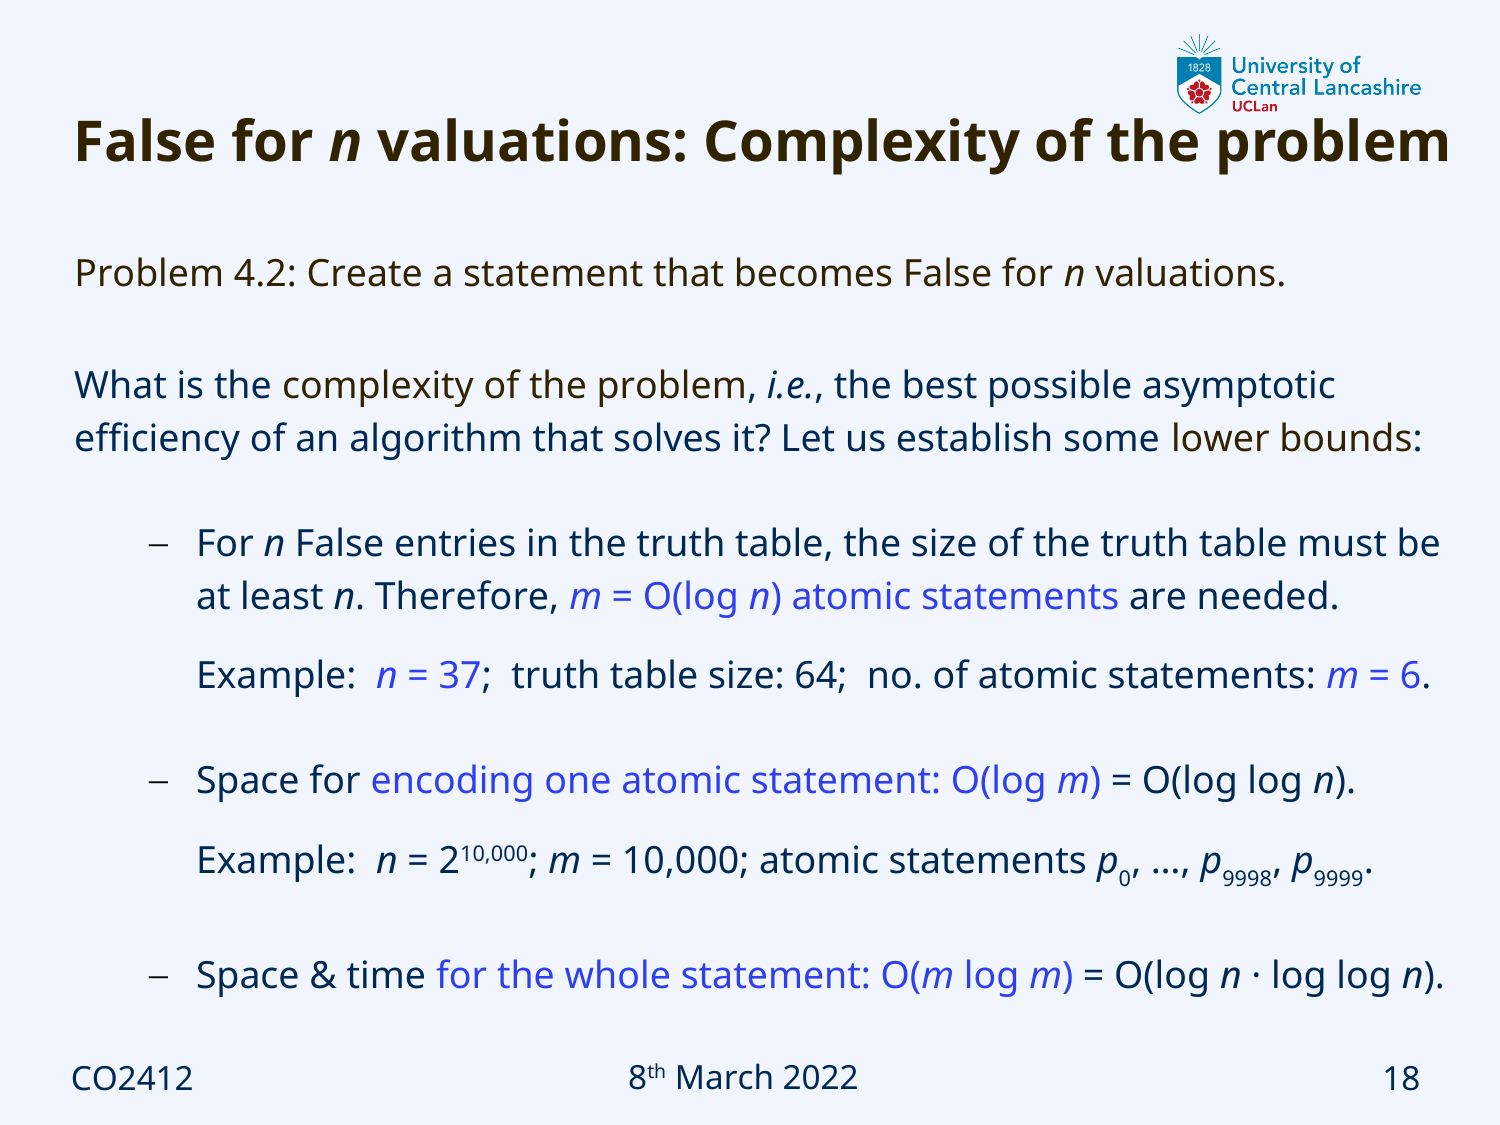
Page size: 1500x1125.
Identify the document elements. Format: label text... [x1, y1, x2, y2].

picture [1177, 34, 1421, 93]
text_box What is the complexity of the problem, i.e., the best possible asymptotic efficiency of an algorithm that solves it? Let us establish some lower bounds: For n False entries in the truth table, the size of the truth table must be at least n. Therefore, m = O(log n) atomic statements are needed. Example: n = 37; truth table size: 64; no. of atomic statements: m = 6. Space for encoding one atomic statement: O(log m) = O(log log n). Example: n = 210,000; m = 10,000; atomic statements p0, …, p9998, p9999. Space & time for the whole statement: O(m log m) = O(log n · log log n). [59, 346, 1465, 1006]
text_box Problem 4.2: Create a statement that becomes False for n valuations. [59, 234, 1435, 341]
title False for n valuations: Complexity of the problem [58, 93, 1475, 186]
